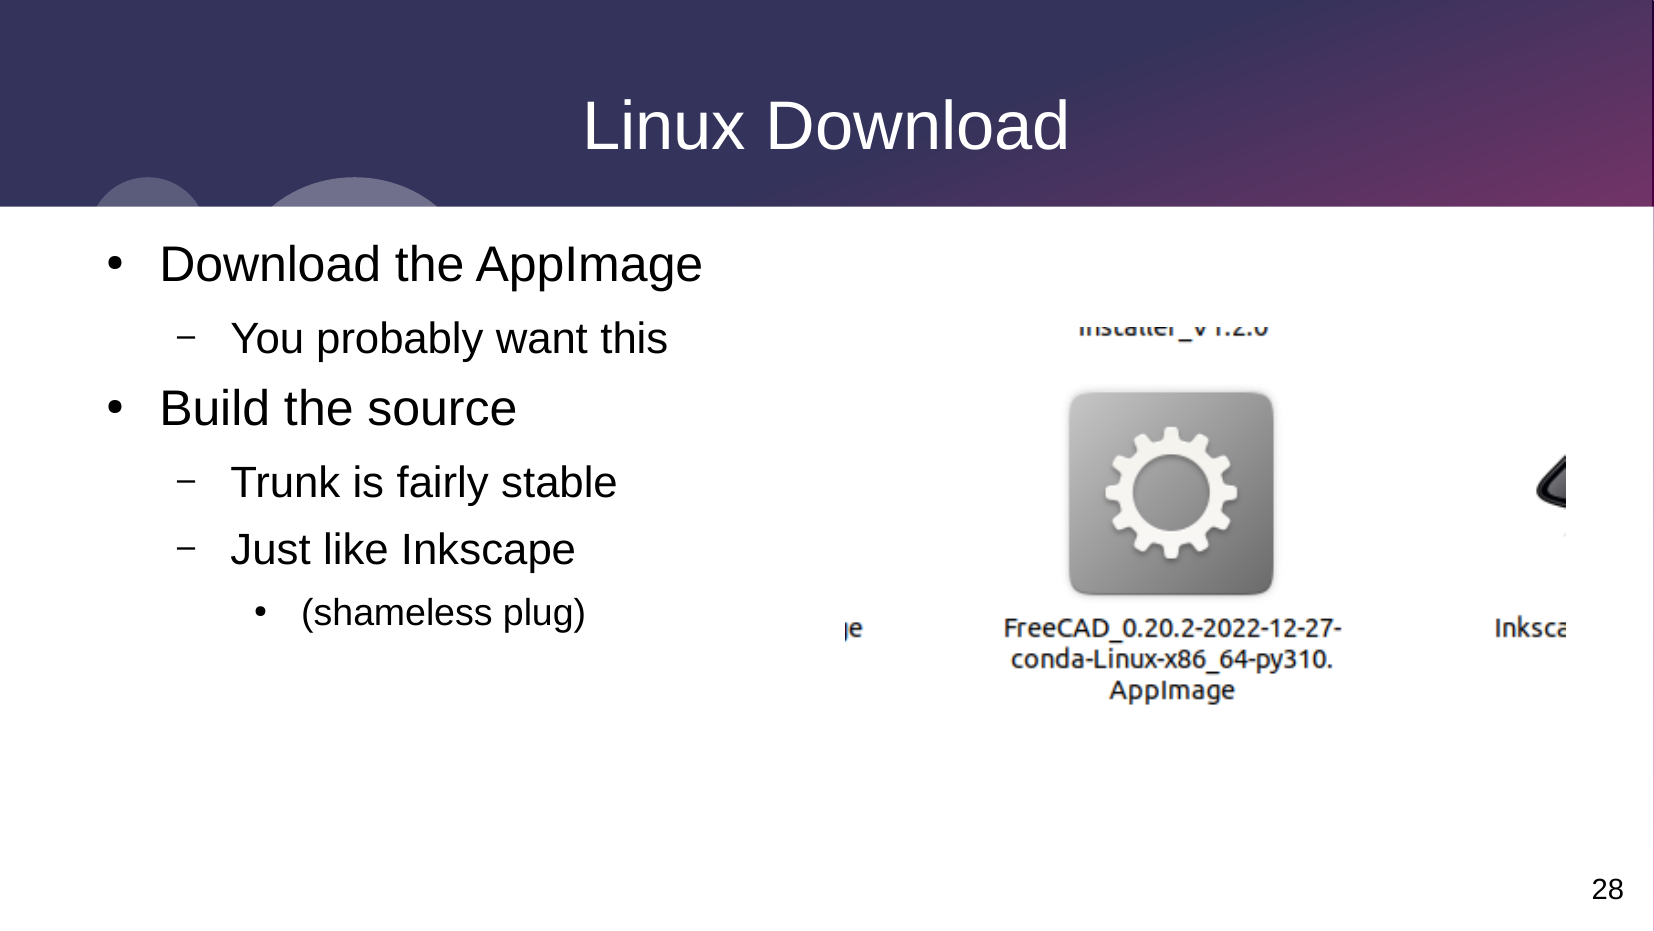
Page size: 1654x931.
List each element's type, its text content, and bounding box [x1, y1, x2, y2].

title Linux Download [88, 44, 1565, 207]
picture [845, 327, 1566, 736]
list Download the AppImage You probably want this Build the source Trunk is fairly stable Just like Inkscape (shameless plug) [88, 236, 809, 827]
